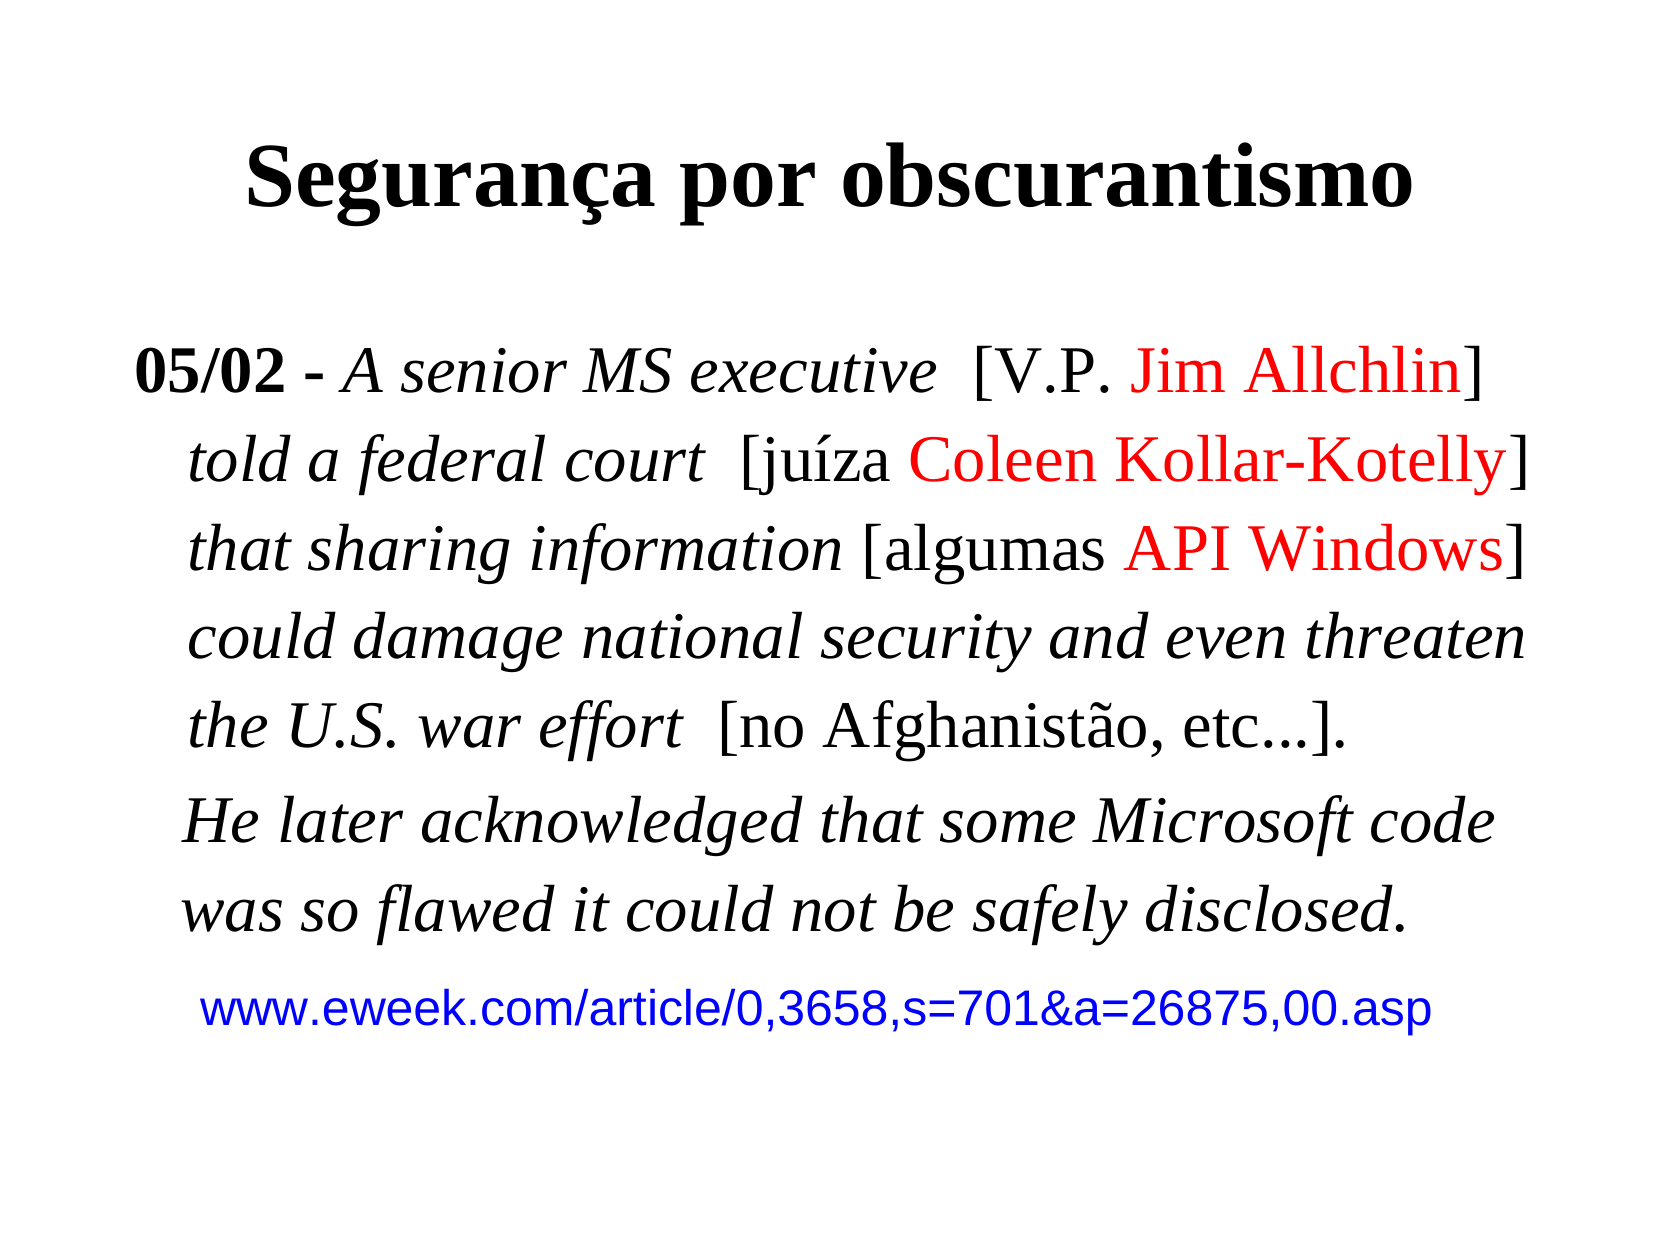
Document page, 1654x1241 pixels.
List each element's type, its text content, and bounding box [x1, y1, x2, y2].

text_box 05/02 - A senior MS executive [V.P. Jim Allchlin] told a federal court [juíza Coleen Kollar-Kotelly] that sharing information [algumas API Windows] could damage national security and even threaten the U.S. war effort [no Afghanistão, etc...]. He later acknowledged that some Microsoft code was so flawed it could not be safely disclosed. www.eweek.com/article/0,3658,s=701&a=26875,00.asp [125, 318, 1546, 1092]
title Segurança por obscurantismo [204, 81, 1480, 269]
